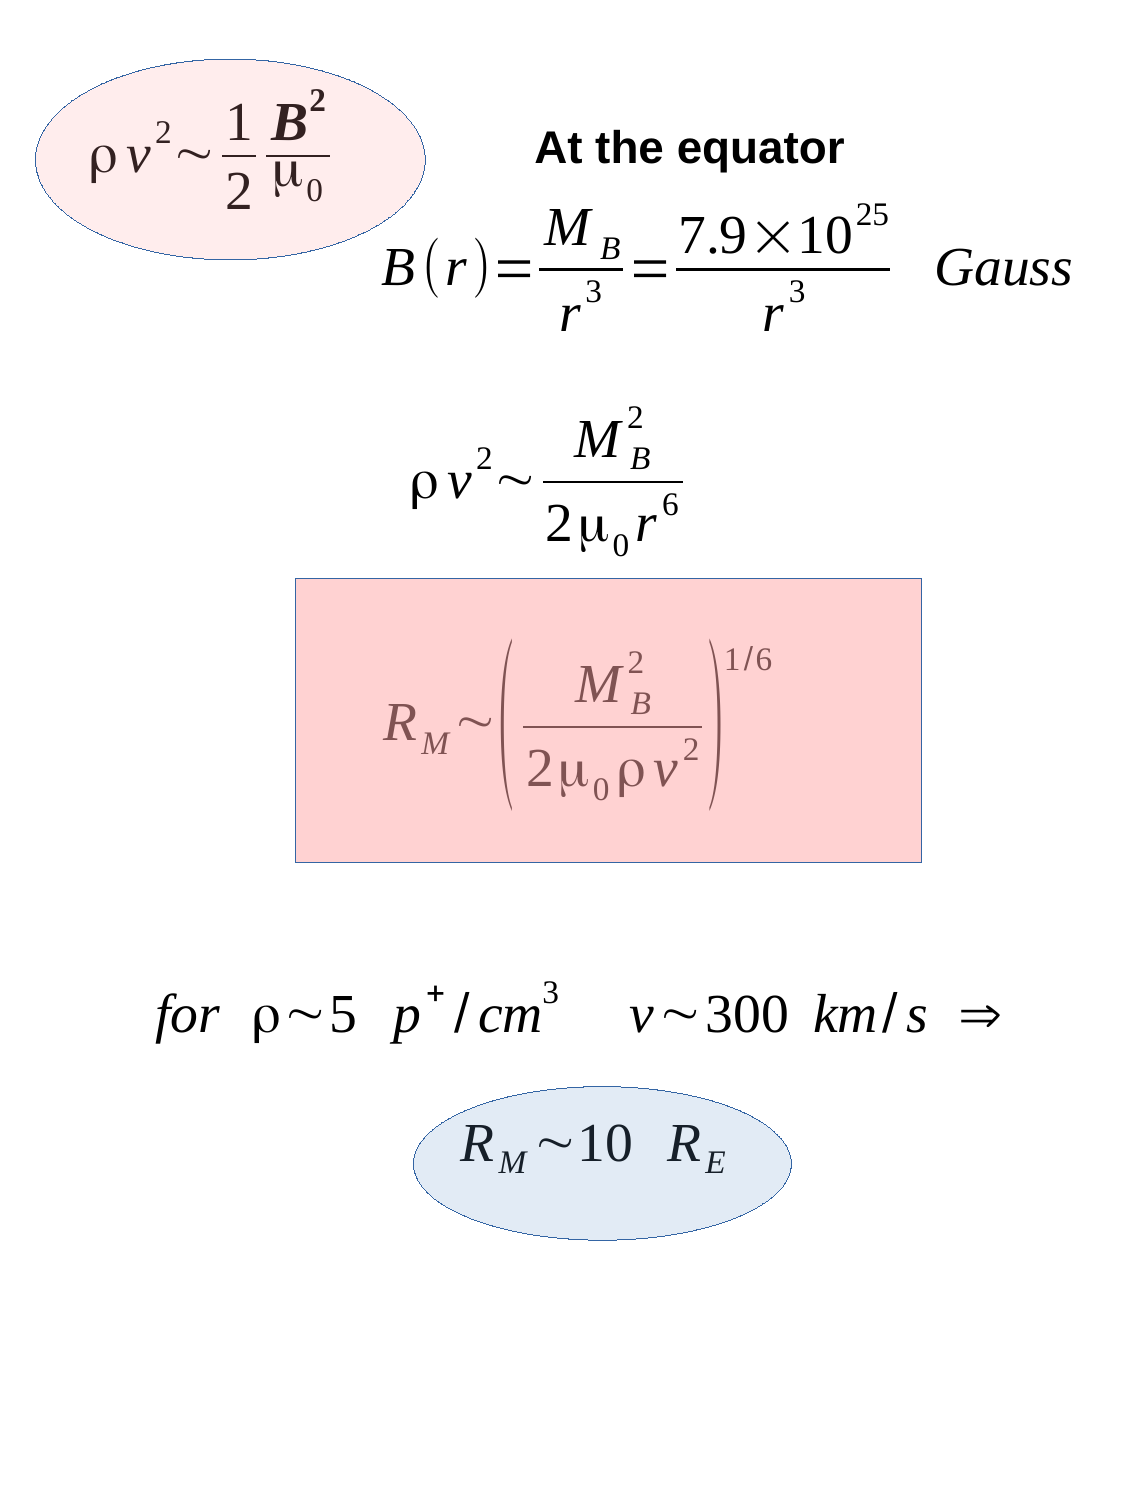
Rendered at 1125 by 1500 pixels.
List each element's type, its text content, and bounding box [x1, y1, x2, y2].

chart [367, 196, 1087, 343]
text_box [35, 59, 426, 260]
chart [73, 82, 104, 99]
chart [394, 400, 698, 562]
chart [140, 974, 1016, 1182]
text_box [295, 578, 922, 863]
text_box At the equator [519, 118, 1016, 181]
text_box [413, 1086, 792, 1241]
